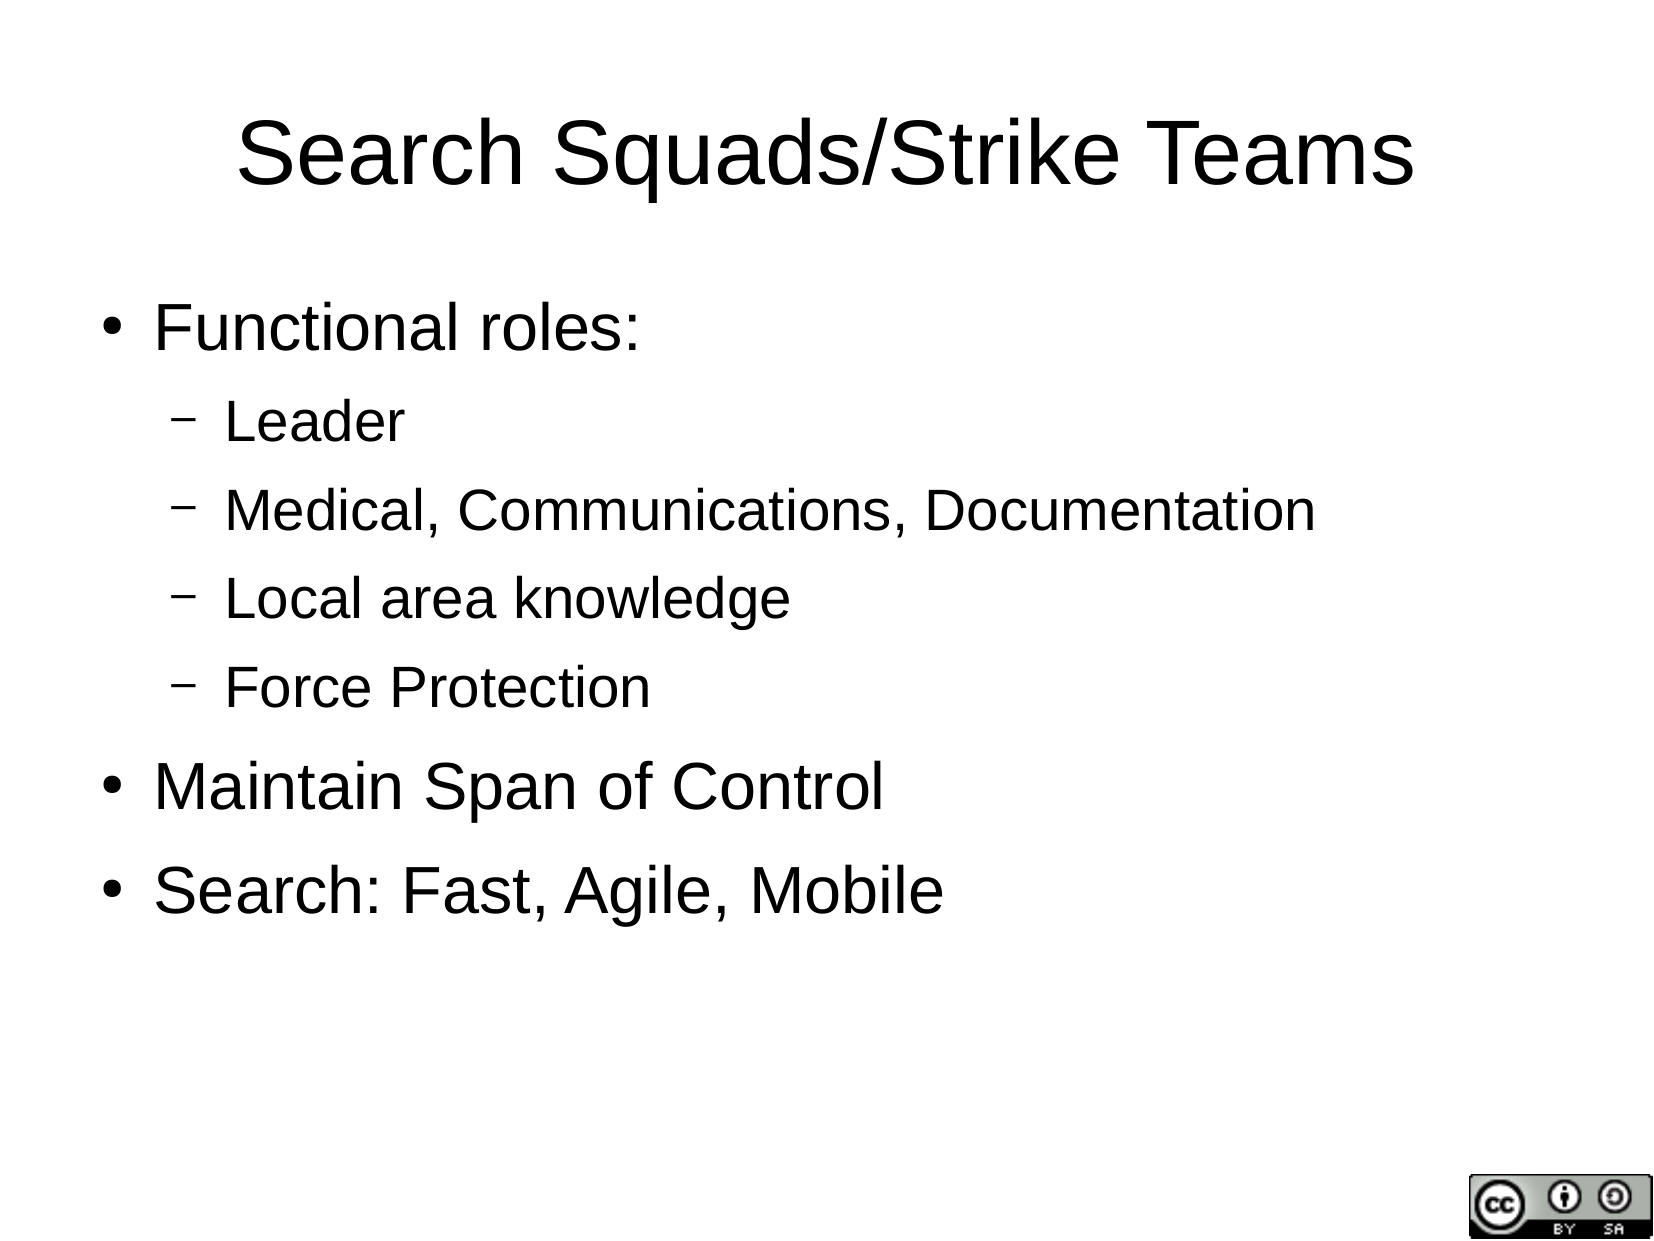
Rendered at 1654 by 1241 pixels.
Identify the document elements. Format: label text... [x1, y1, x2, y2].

list Functional roles: Leader Medical, Communications, Documentation Local area knowledge Force Protection Maintain Span of Control Search: Fast, Agile, Mobile [82, 290, 1571, 1010]
title Search Squads/Strike Teams [82, 49, 1571, 257]
picture [1469, 1174, 1653, 1239]
